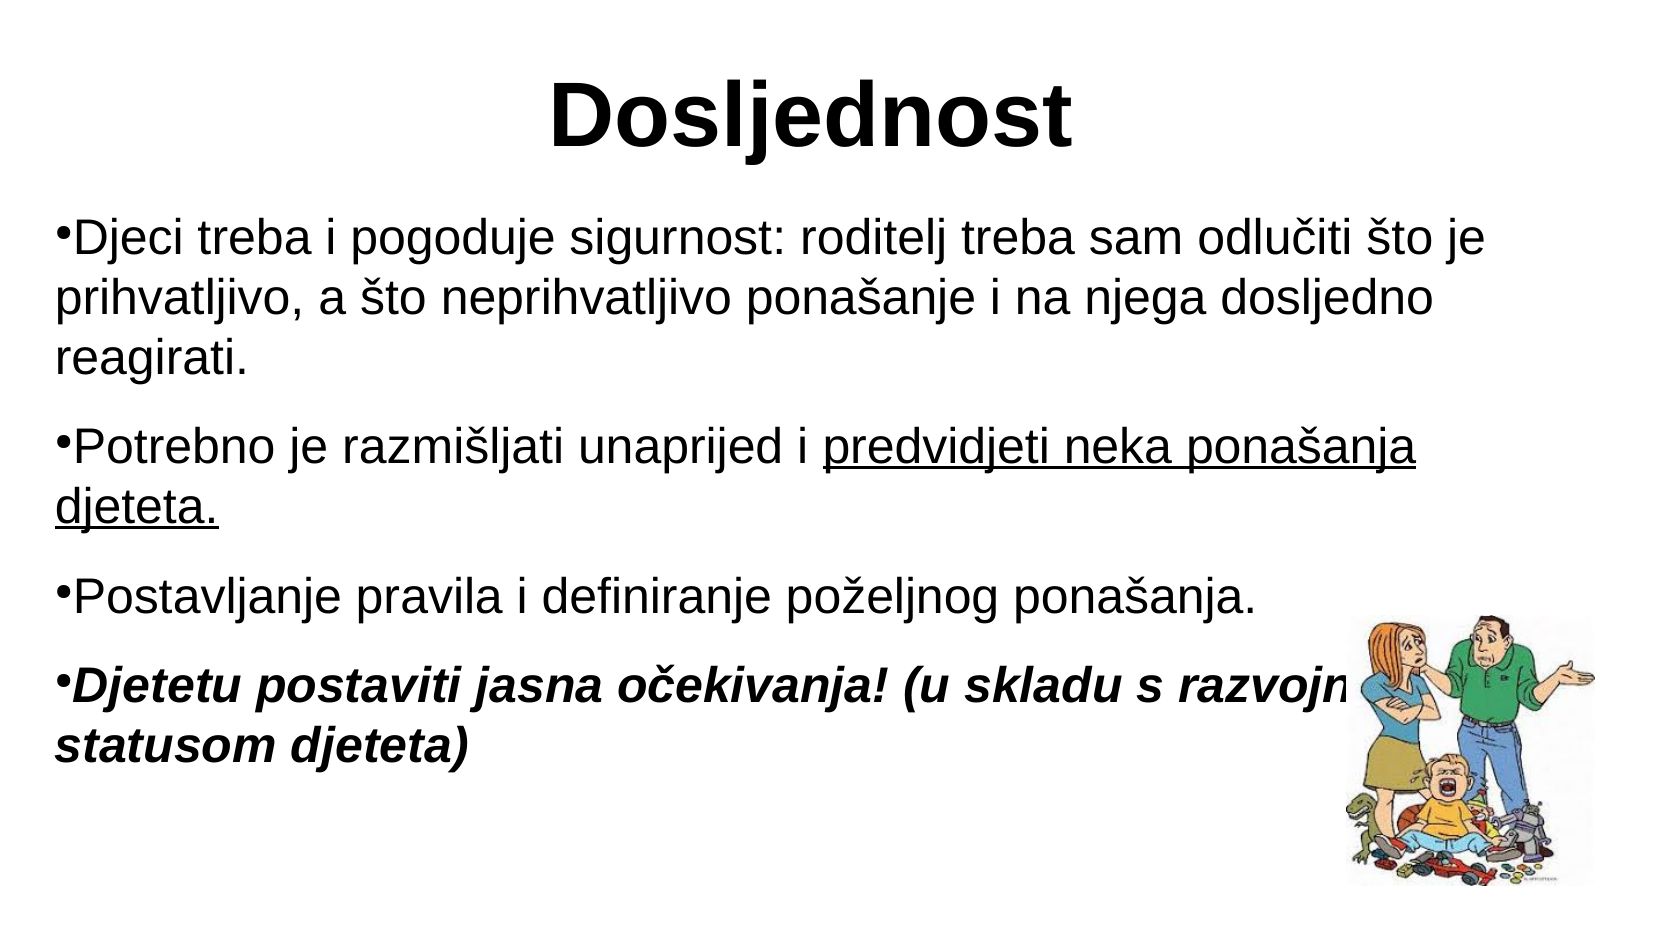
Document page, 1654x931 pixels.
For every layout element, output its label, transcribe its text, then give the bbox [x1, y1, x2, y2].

title Dosljednost [66, 32, 1555, 188]
picture [1346, 615, 1595, 886]
list Djeci treba i pogoduje sigurnost: roditelj treba sam odlučiti što je prihvatljivo, a što neprihvatljivo ponašanje i na njega dosljedno reagirati. Potrebno je razmišljati unaprijed i predvidjeti neka ponašanja djeteta. Postavljanje pravila i definiranje poželjnog ponašanja. Djetetu postaviti jasna očekivanja! (u skladu s razvojnim statusom djeteta) [54, 204, 1543, 903]
